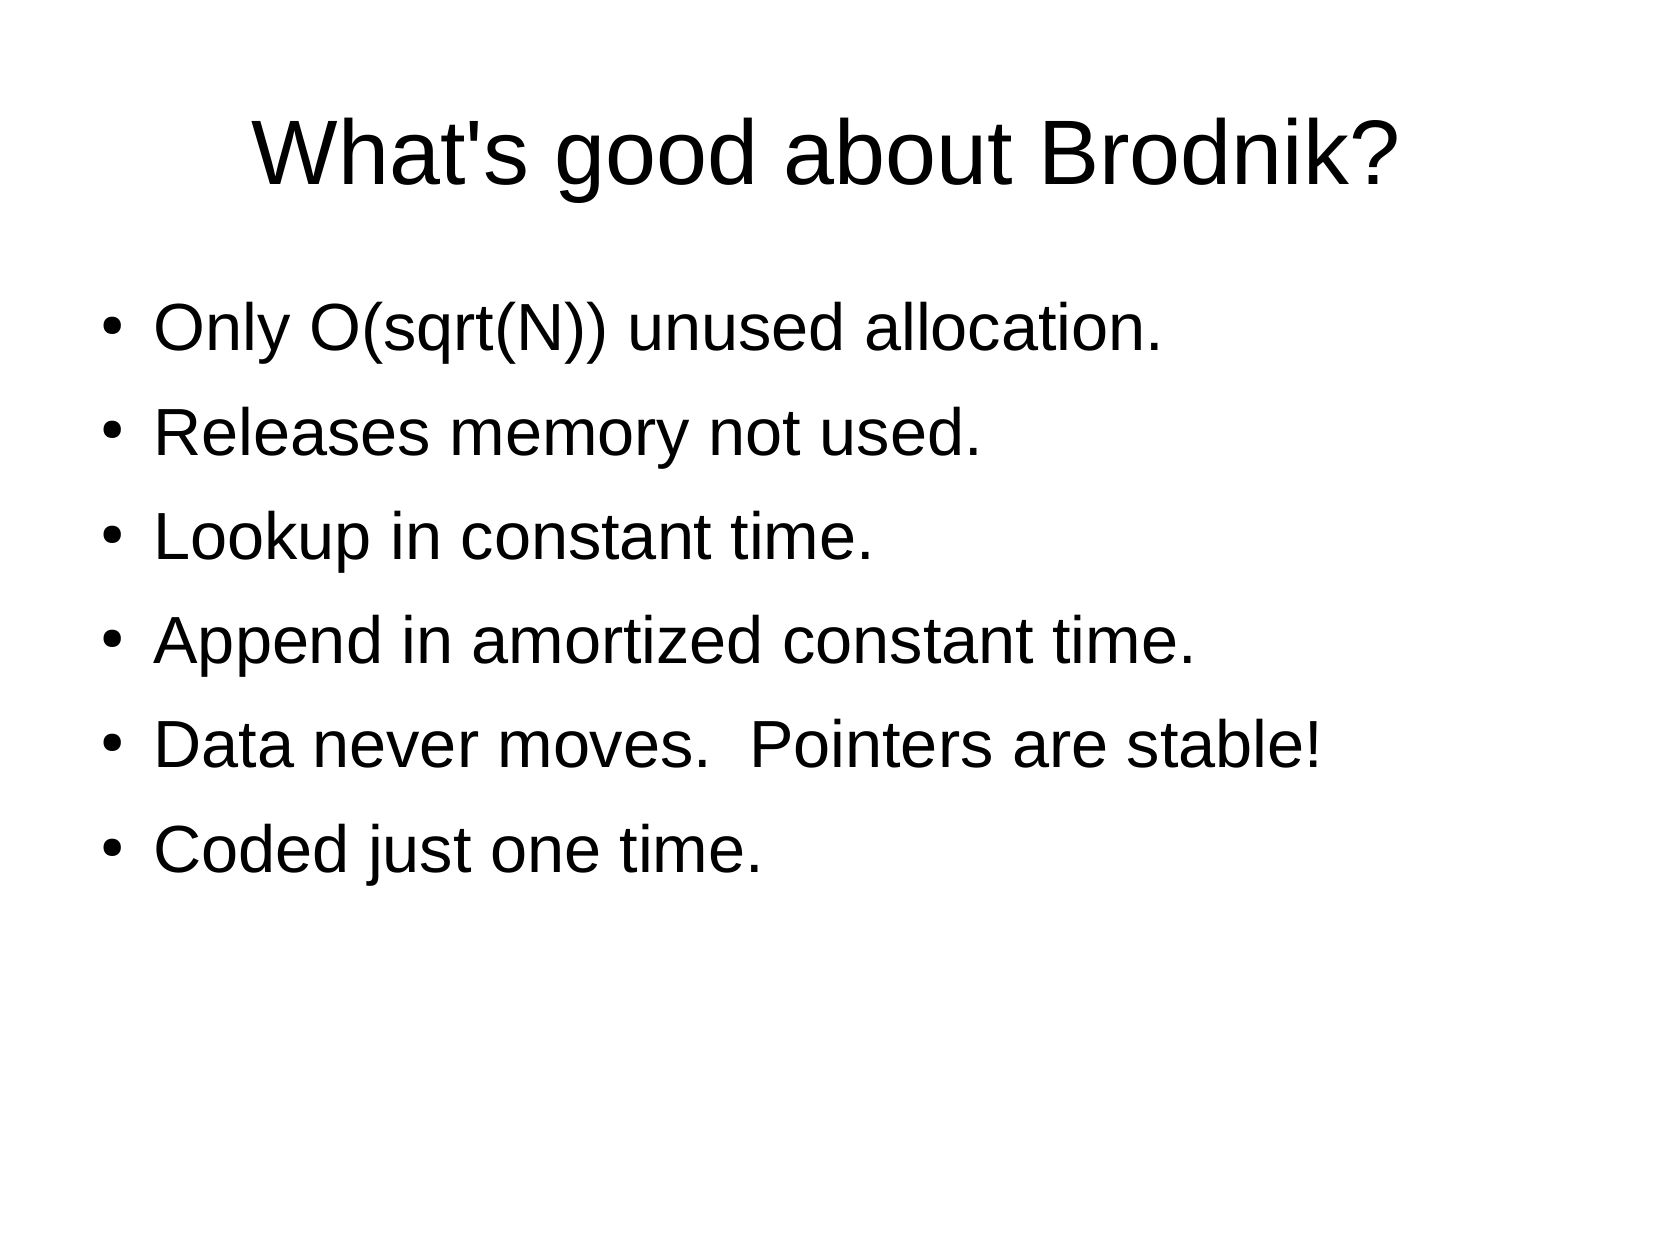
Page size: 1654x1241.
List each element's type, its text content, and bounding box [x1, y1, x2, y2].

list Only O(sqrt(N)) unused allocation. Releases memory not used. Lookup in constant time. Append in amortized constant time. Data never moves. Pointers are stable! Coded just one time. [82, 290, 1571, 1010]
title What's good about Brodnik? [82, 49, 1571, 257]
